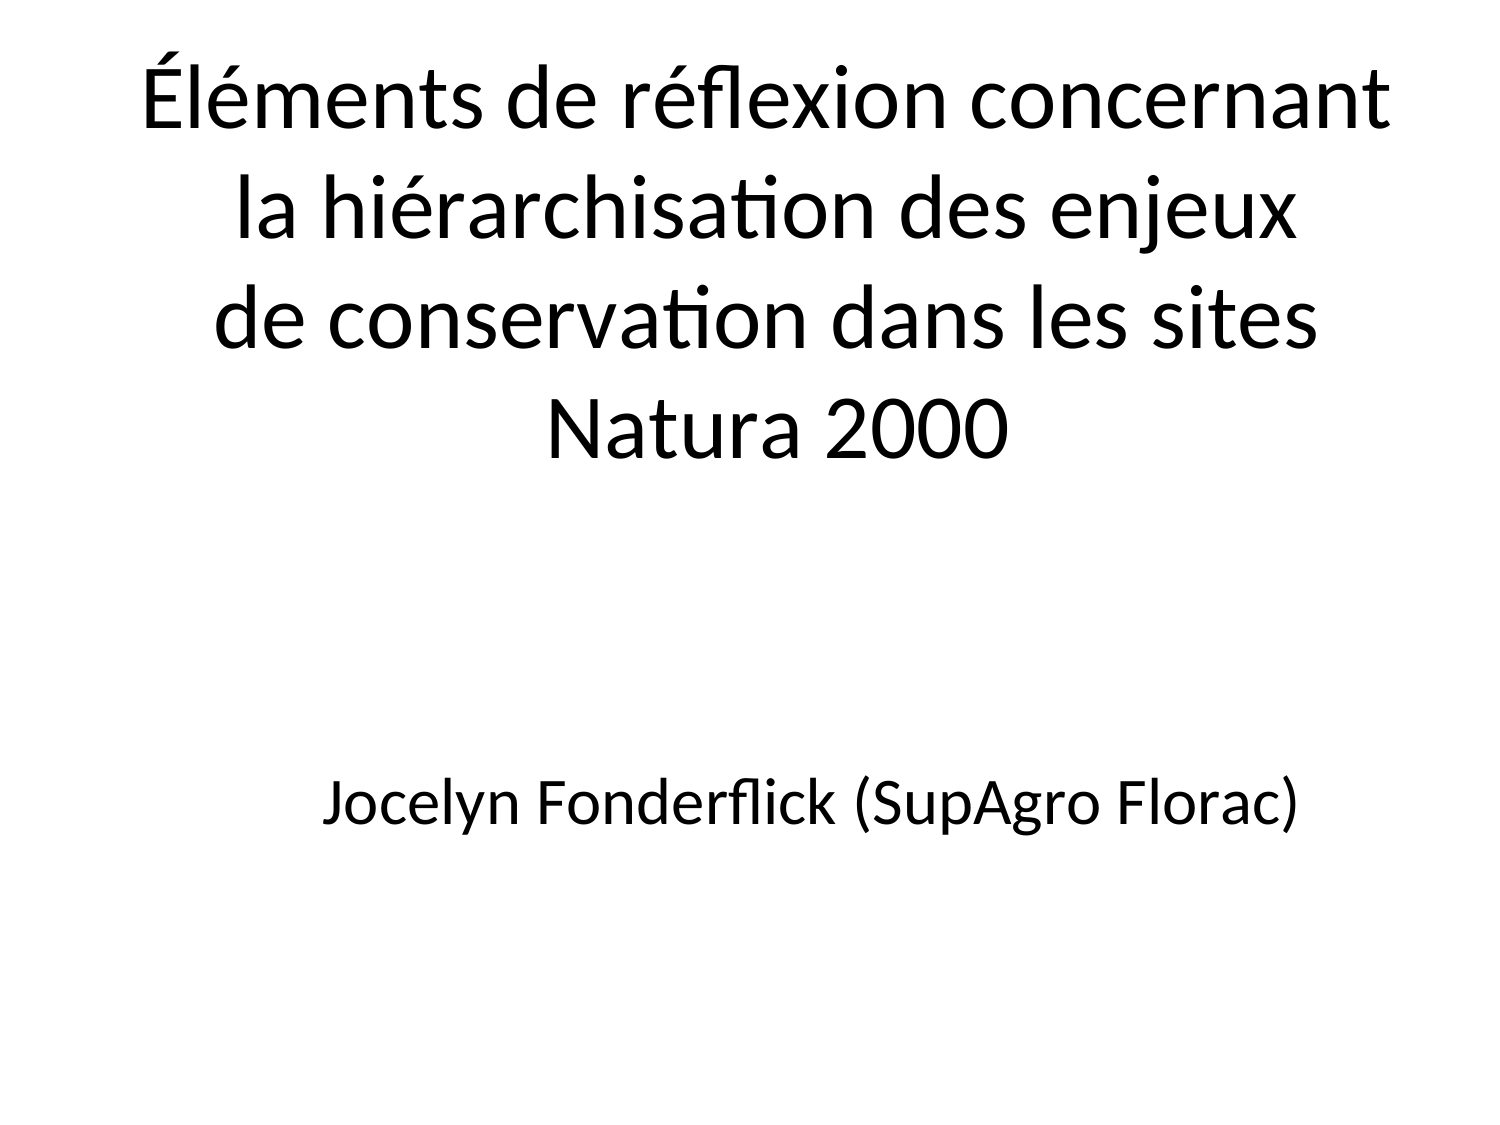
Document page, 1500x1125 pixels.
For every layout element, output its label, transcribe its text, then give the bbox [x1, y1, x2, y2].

subtitle Jocelyn Fonderflick (SupAgro Florac) [225, 750, 1401, 863]
title Éléments de réflexion concernant la hiérarchisation des enjeux de conservation dans les sites Natura 2000 [59, 29, 1497, 485]
